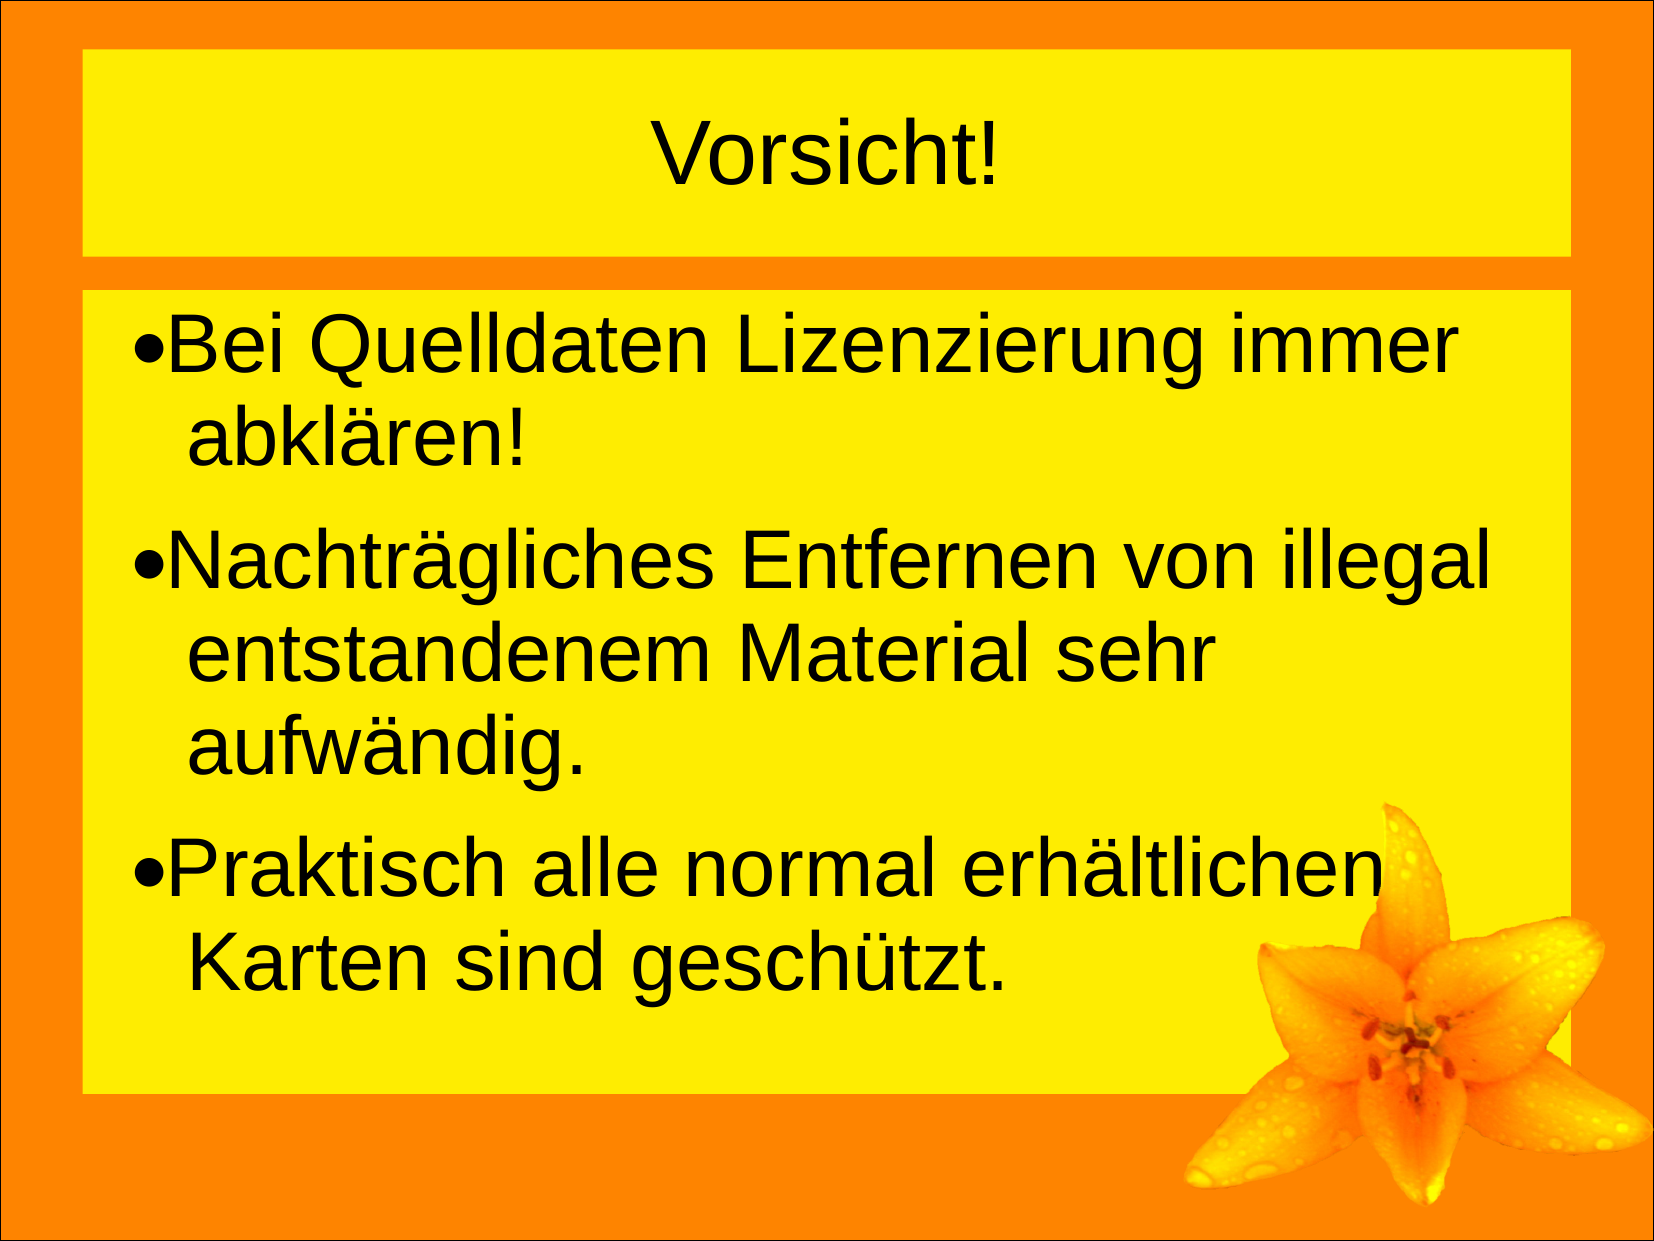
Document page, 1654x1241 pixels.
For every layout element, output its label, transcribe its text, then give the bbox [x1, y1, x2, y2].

text_box [0, 0, 1654, 1241]
text_box Bei Quelldaten Lizenzierung immer abklären! Nachträgliches Entfernen von illegal entstandenem Material sehr aufwändig. Praktisch alle normal erhältlichen Karten sind geschützt. [82, 290, 1571, 1094]
picture [1181, 767, 1654, 1241]
text_box Vorsicht! [82, 49, 1571, 257]
